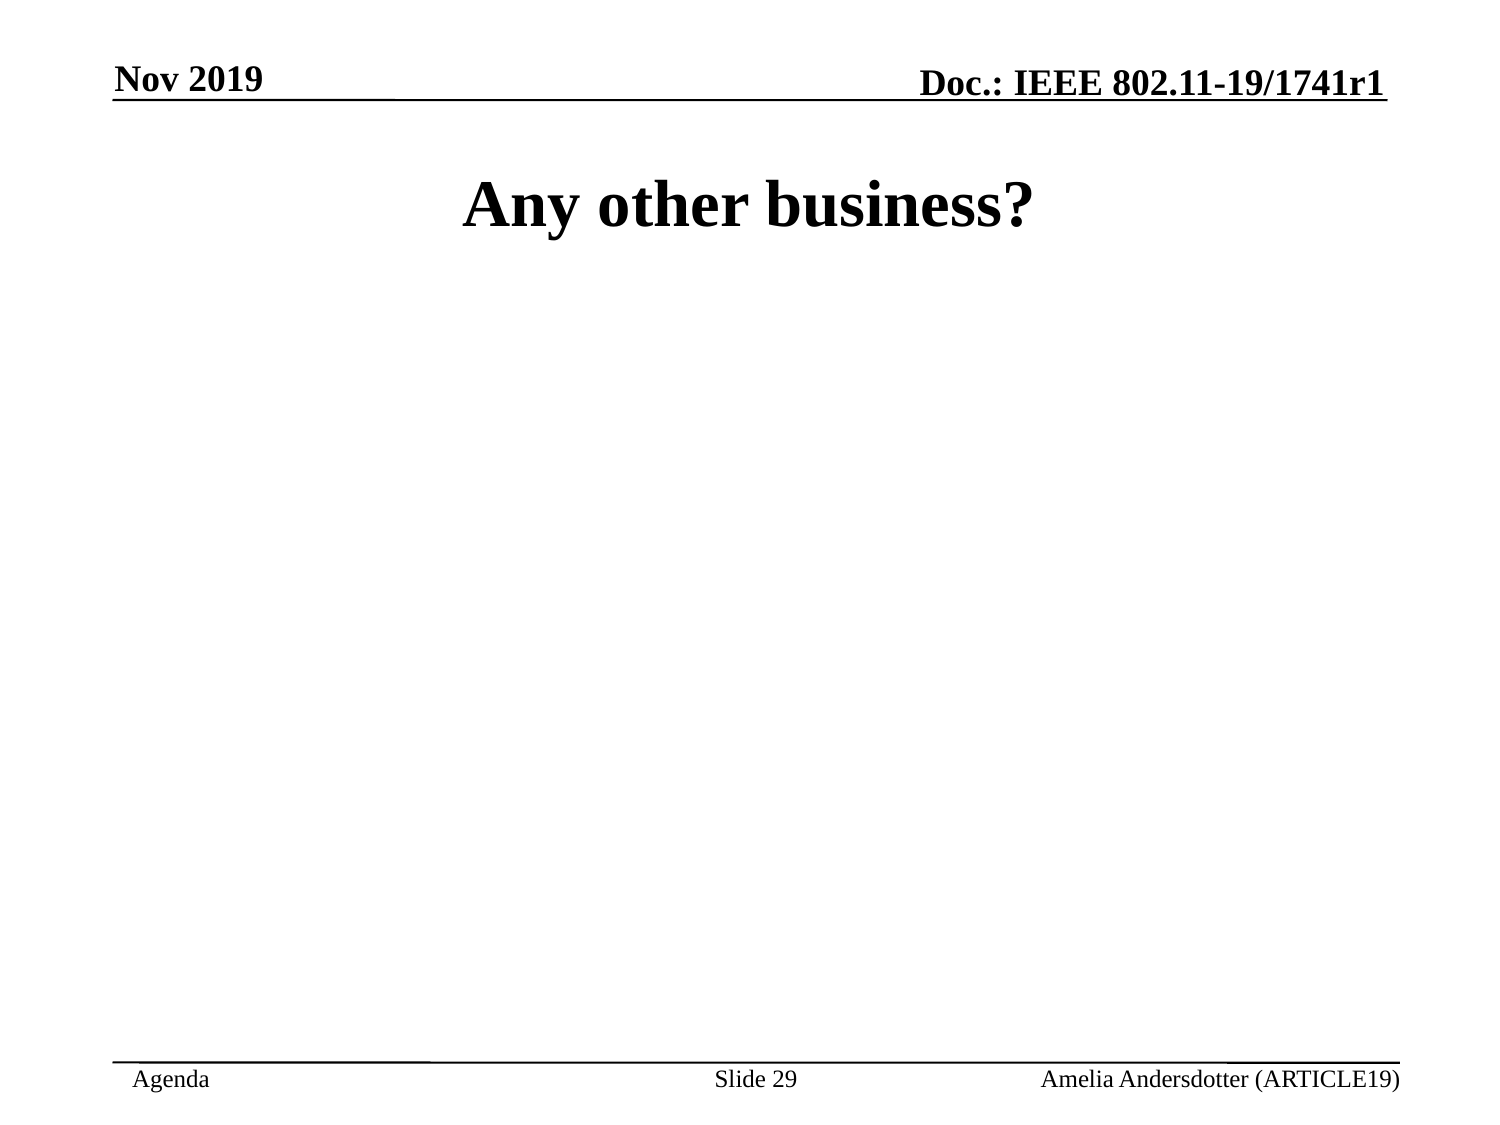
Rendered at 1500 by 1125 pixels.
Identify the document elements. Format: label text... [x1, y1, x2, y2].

text_box Any other business? [112, 112, 1387, 287]
text_box Slide <number> [712, 1062, 799, 1122]
text_box Amelia Andersdotter (ARTICLE19) [878, 1062, 1401, 1092]
text_box Nov 2019 [114, 54, 422, 99]
